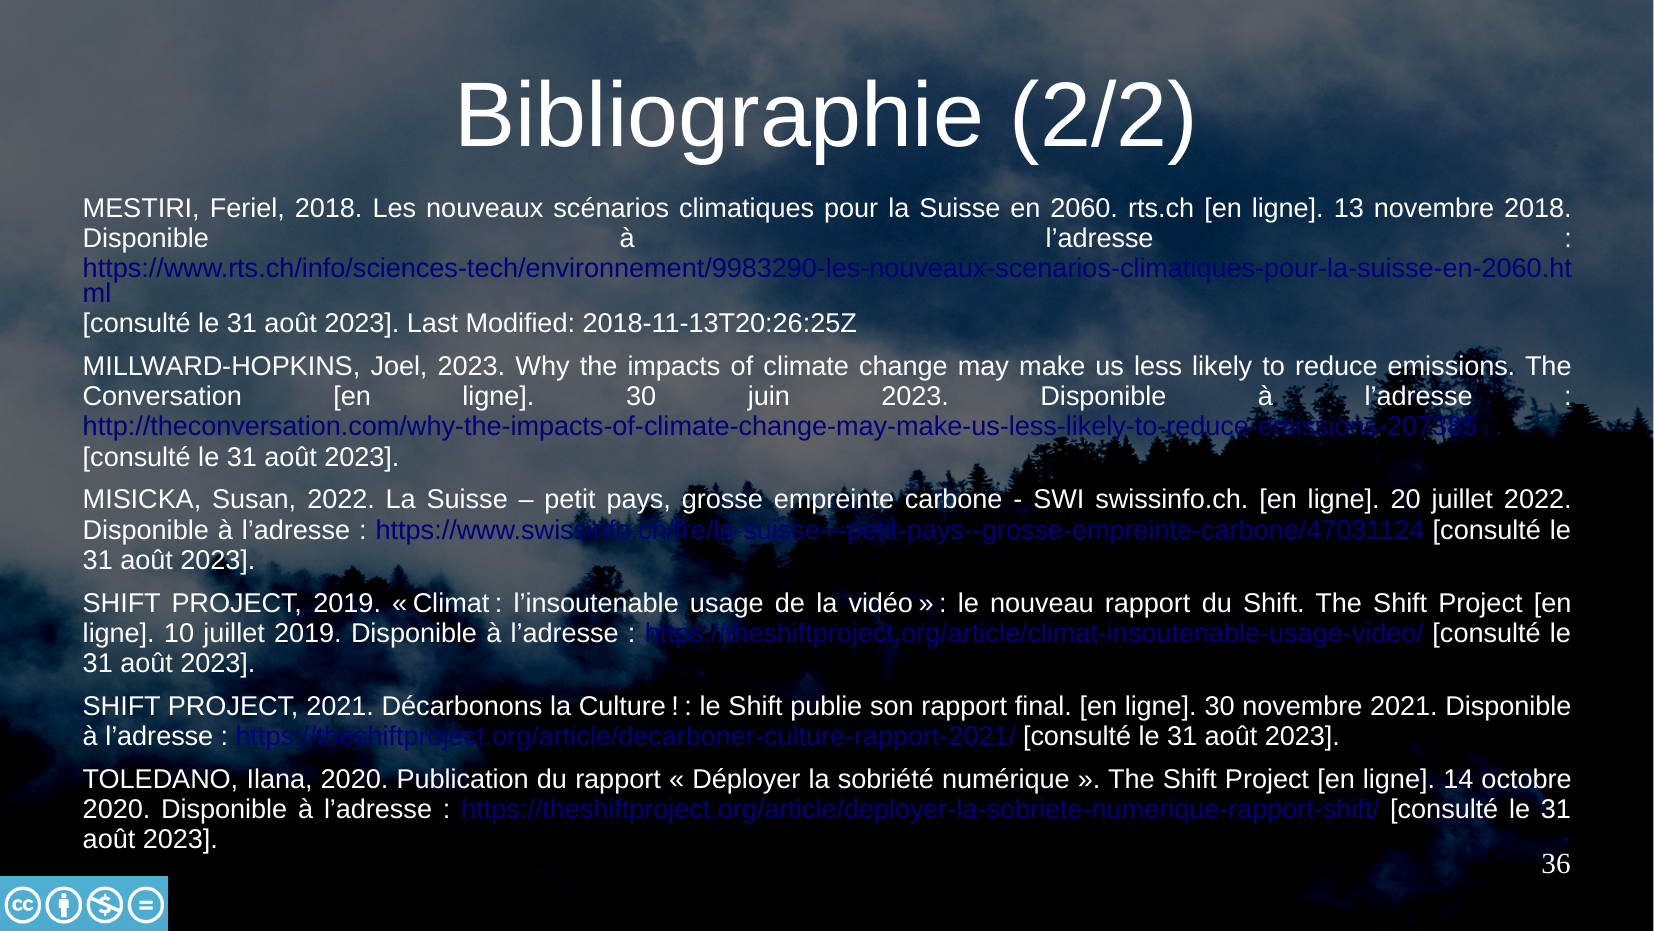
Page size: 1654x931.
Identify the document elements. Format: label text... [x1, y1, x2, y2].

list MESTIRI, Feriel, 2018. Les nouveaux scénarios climatiques pour la Suisse en 2060. rts.ch [en ligne]. 13 novembre 2018. Disponible à l’adresse : https://www.rts.ch/info/sciences-tech/environnement/9983290-les-nouveaux-scenarios-climatiques-pour-la-suisse-en-2060.html[consulté le 31 août 2023]. Last Modified: 2018-11-13T20:26:25Z MILLWARD-HOPKINS, Joel, 2023. Why the impacts of climate change may make us less likely to reduce emissions. The Conversation [en ligne]. 30 juin 2023. Disponible à l’adresse : http://theconversation.com/why-the-impacts-of-climate-change-may-make-us-less-likely-to-reduce-emissions-207385[consulté le 31 août 2023]. MISICKA, Susan, 2022. La Suisse – petit pays, grosse empreinte carbone - SWI swissinfo.ch. [en ligne]. 20 juillet 2022. Disponible à l’adresse : https://www.swissinfo.ch/fre/la-suisse---petit-pays--grosse-empreinte-carbone/47031124 [consulté le 31 août 2023]. SHIFT PROJECT, 2019. « Climat : l’insoutenable usage de la vidéo » : le nouveau rapport du Shift. The Shift Project [en ligne]. 10 juillet 2019. Disponible à l’adresse : https://theshiftproject.org/article/climat-insoutenable-usage-video/ [consulté le 31 août 2023]. SHIFT PROJECT, 2021. Décarbonons la Culture ! : le Shift publie son rapport final. [en ligne]. 30 novembre 2021. Disponible à l’adresse : https://theshiftproject.org/article/decarboner-culture-rapport-2021/ [consulté le 31 août 2023]. TOLEDANO, Ilana, 2020. Publication du rapport « Déployer la sobriété numérique ». The Shift Project [en ligne]. 14 octobre 2020. Disponible à l’adresse : https://theshiftproject.org/article/deployer-la-sobriete-numerique-rapport-shift/ [consulté le 31 août 2023]. [82, 147, 1571, 688]
picture [0, 876, 168, 931]
title Bibliographie (2/2) [82, 37, 1571, 147]
